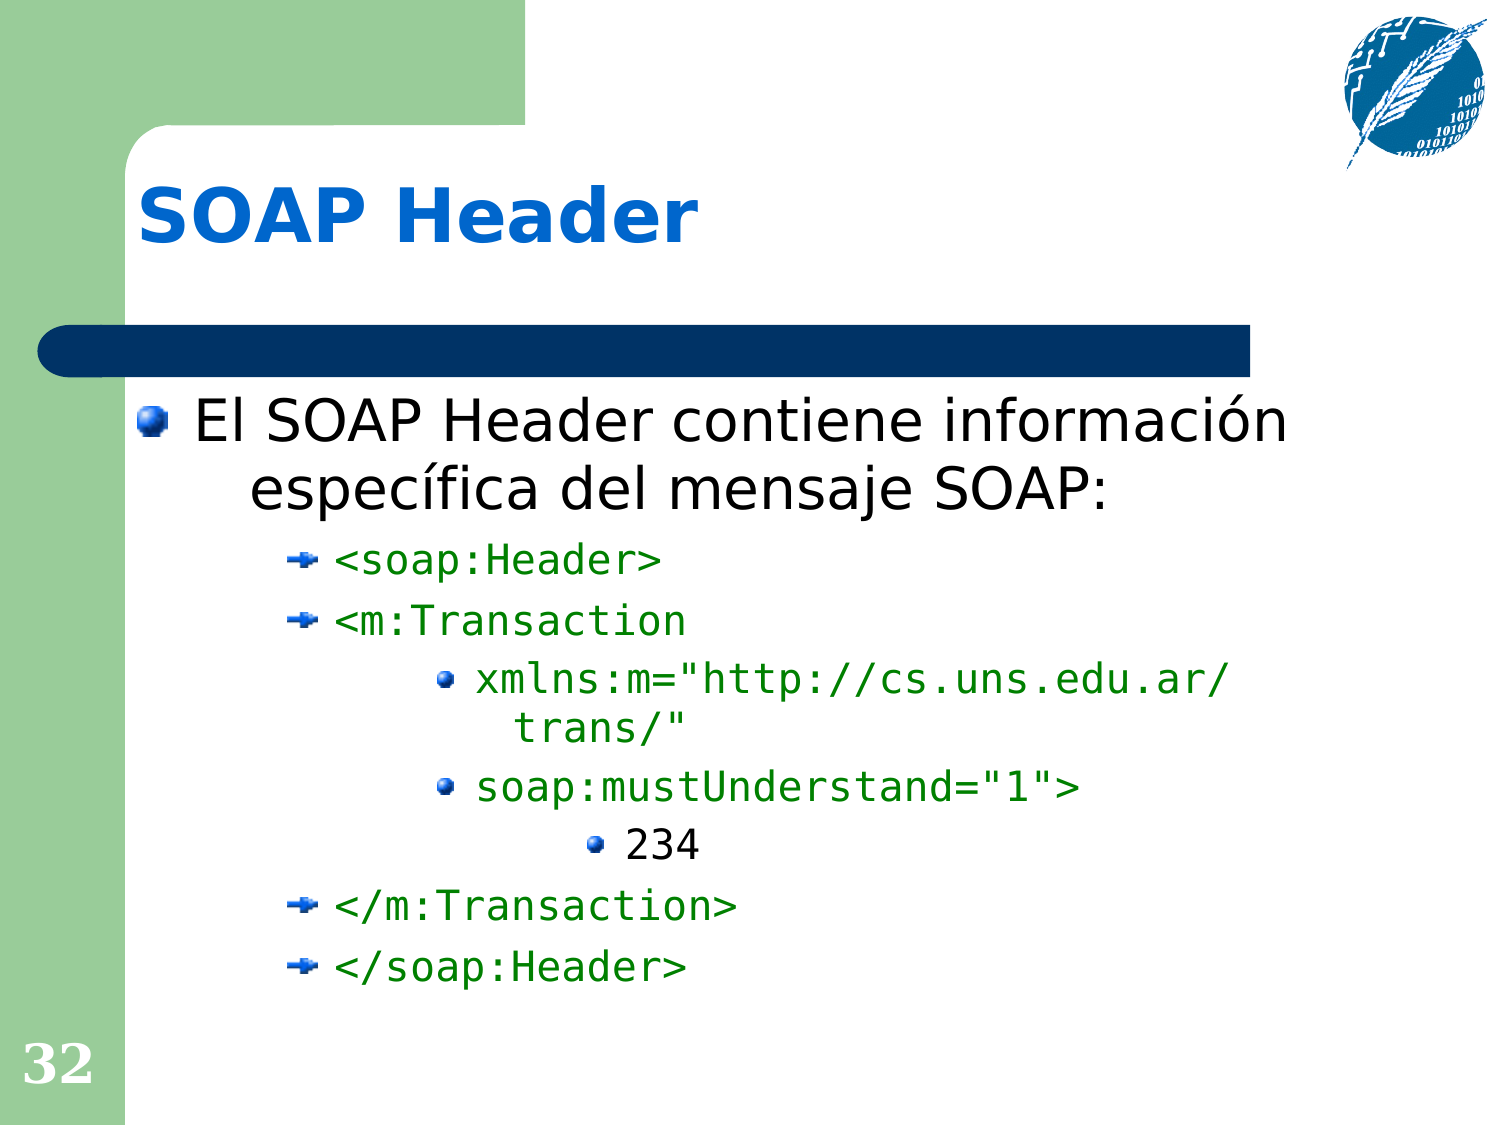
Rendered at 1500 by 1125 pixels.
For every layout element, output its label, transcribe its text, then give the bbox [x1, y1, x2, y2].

picture [1341, 15, 1487, 172]
picture [1416, 140, 1425, 149]
picture [1436, 127, 1450, 136]
list El SOAP Header contiene información específica del mensaje SOAP: <soap:Header> <m:Transaction xmlns:m="http://cs.uns.edu.ar/trans/" soap:mustUnderstand="1"> 234 </m:Transaction> </soap:Header> [137, 387, 1400, 1045]
picture [1427, 138, 1431, 148]
picture [1433, 139, 1440, 147]
title SOAP Header [136, 136, 1414, 301]
